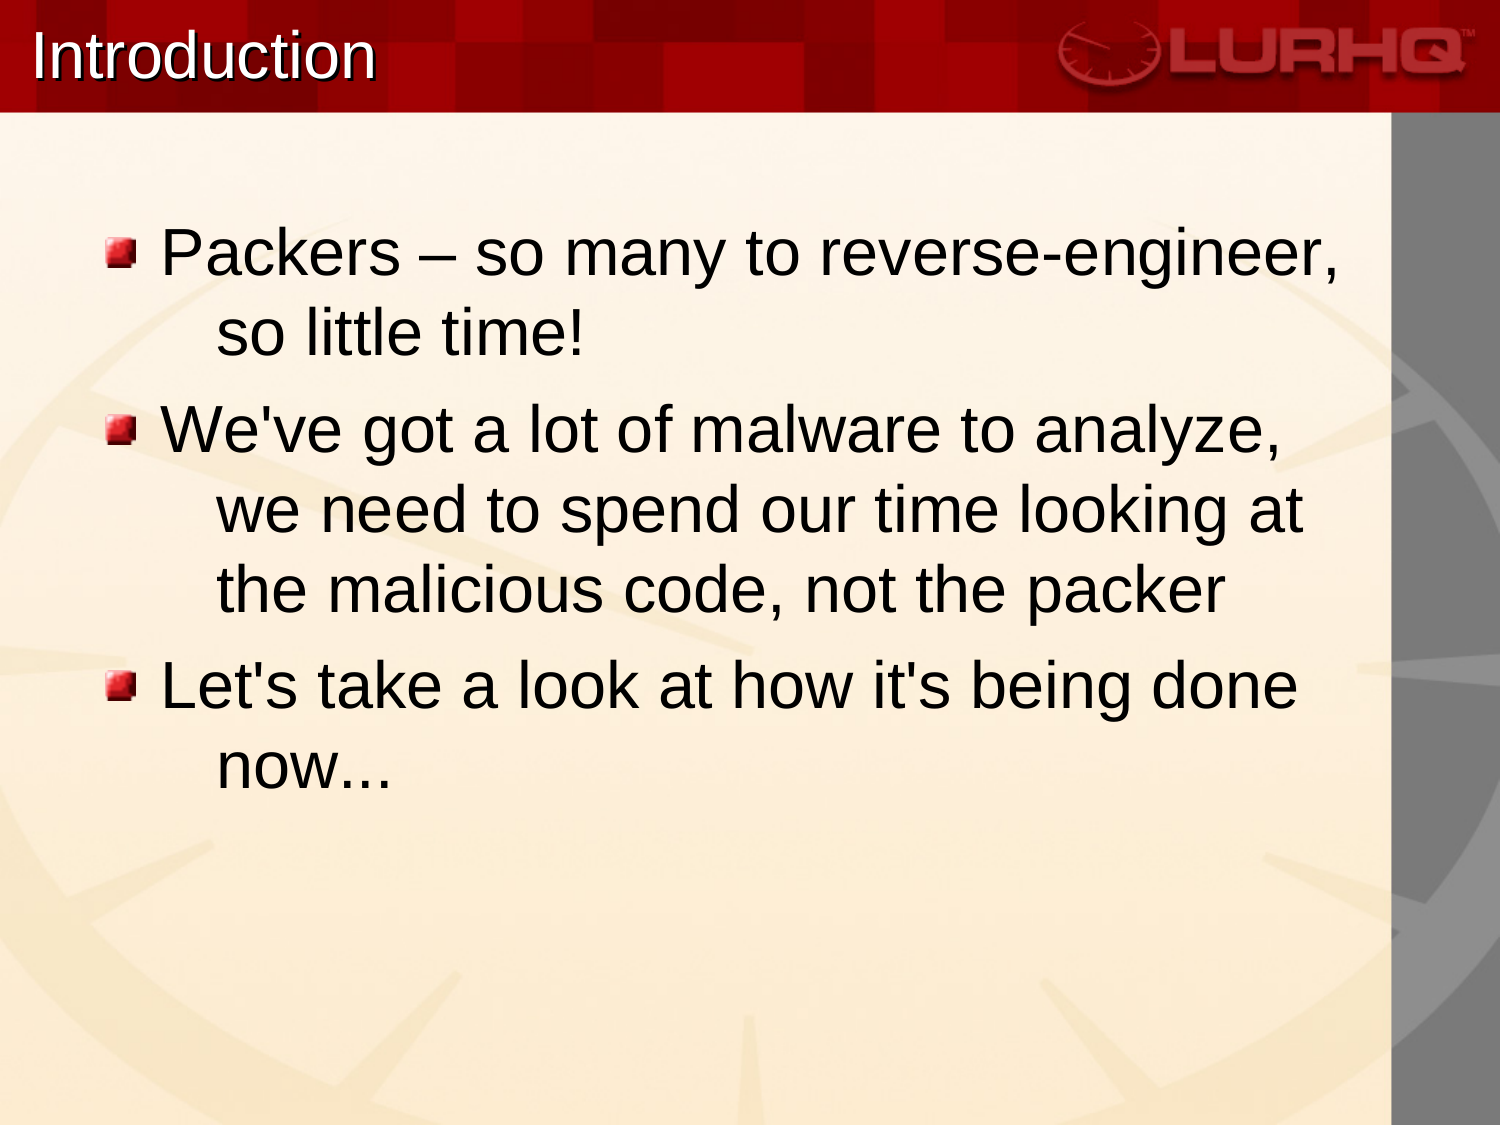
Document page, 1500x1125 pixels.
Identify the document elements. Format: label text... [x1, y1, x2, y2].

title Introduction [30, 0, 1350, 106]
picture [0, 0, 1500, 1125]
list Packers – so many to reverse-engineer, so little time! We've got a lot of malware to analyze, we need to spend our time looking at the malicious code, not the packer Let's take a look at how it's being done now... [105, 210, 1351, 1021]
